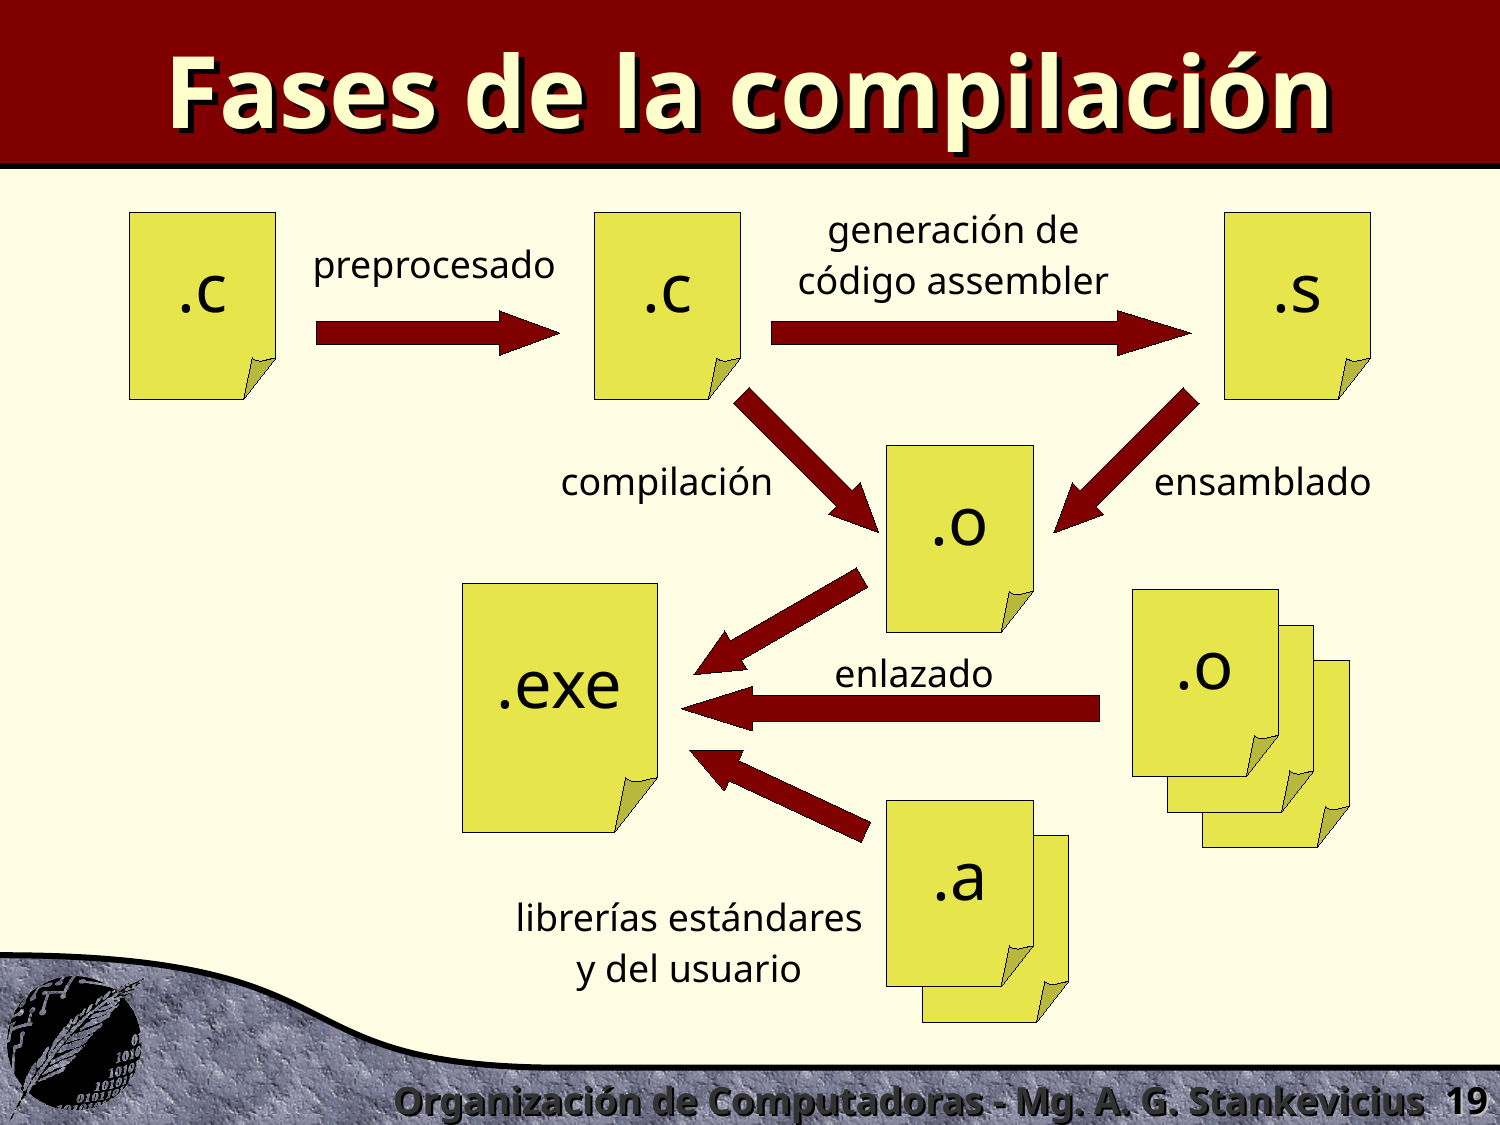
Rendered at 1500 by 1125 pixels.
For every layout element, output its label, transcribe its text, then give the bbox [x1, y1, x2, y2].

text_box .exe [462, 583, 658, 833]
text_box librerías estándares y del usuario [500, 884, 883, 1005]
text_box [316, 310, 560, 356]
text_box enlazado [819, 640, 1001, 708]
text_box [689, 750, 871, 843]
text_box .o [1132, 589, 1279, 777]
picture [0, 959, 1500, 1125]
text_box .a [922, 835, 1069, 1023]
text_box [681, 686, 1100, 731]
text_box ensamblado [1139, 447, 1370, 516]
text_box [771, 310, 1192, 356]
title Fases de la compilación [15, 5, 1485, 160]
text_box .o [1202, 660, 1350, 848]
picture [448, 1100, 455, 1110]
text_box .c [129, 212, 276, 400]
text_box preprocesado [297, 231, 563, 299]
text_box compilación [545, 447, 773, 516]
text_box generación de código assembler [783, 195, 1112, 316]
picture [802, 1100, 806, 1110]
text_box .o [1167, 625, 1314, 813]
picture [1058, 1100, 1065, 1110]
text_box .o [886, 445, 1034, 633]
text_box .a [886, 800, 1034, 987]
text_box .c [594, 212, 741, 400]
text_box [693, 567, 868, 675]
text_box .s [1224, 212, 1371, 400]
text_box [1053, 387, 1200, 533]
text_box [733, 387, 879, 533]
